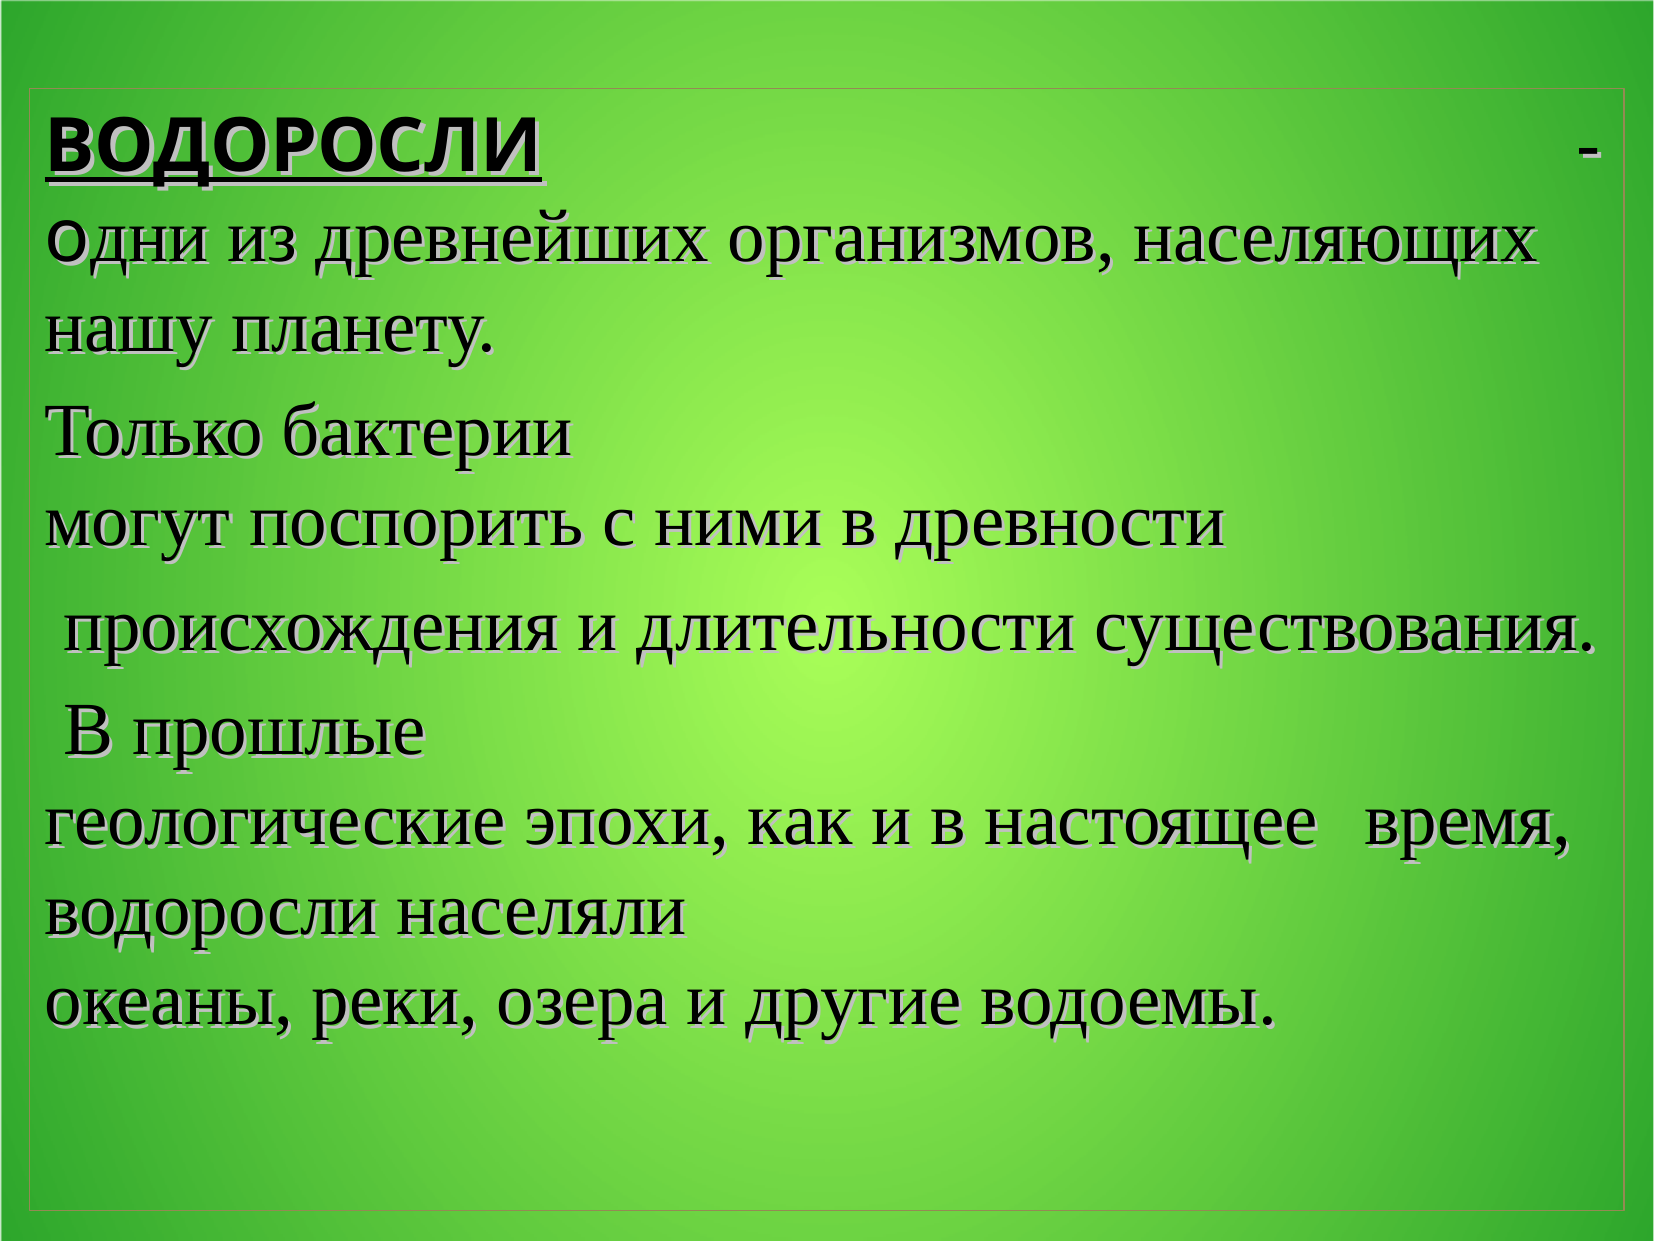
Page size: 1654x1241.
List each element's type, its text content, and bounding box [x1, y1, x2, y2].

text_box ВОДОРОСЛИ -одни из древнейших организмов, населяющих нашу планету. Только бактерии могут поспорить с ними в древности происхождения и длительности существования. В прошлые геологические эпохи, как и в настоящее время, водоросли населяли океаны, реки, озера и другие водоемы. [29, 88, 1625, 1211]
picture [0, 0, 1654, 1241]
